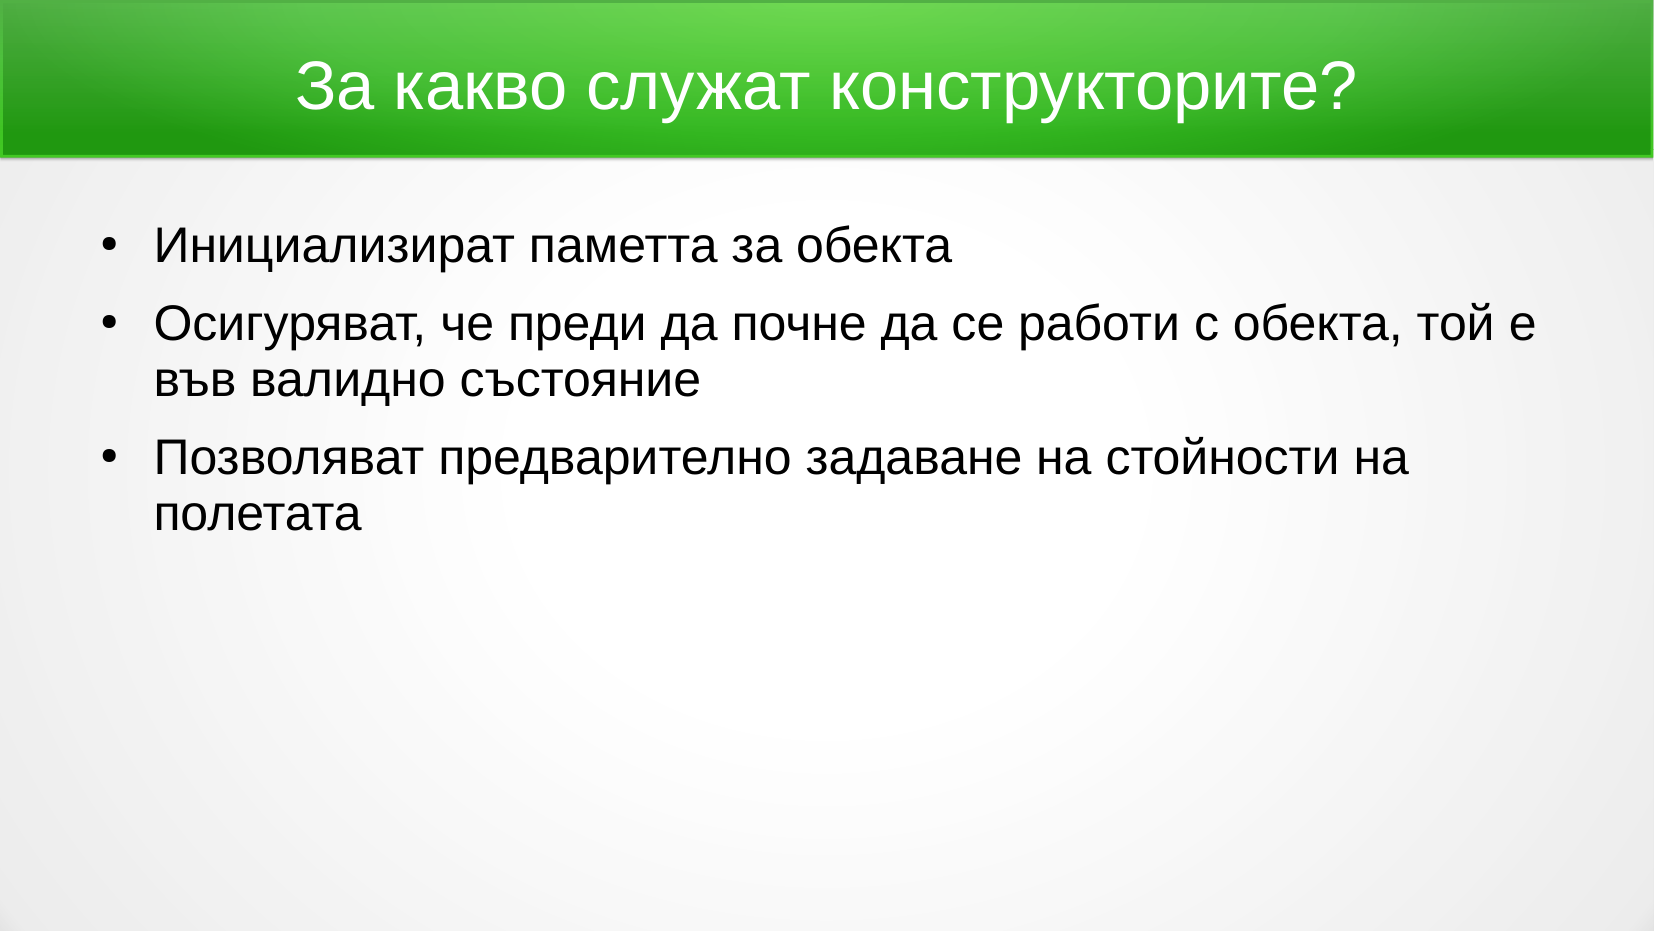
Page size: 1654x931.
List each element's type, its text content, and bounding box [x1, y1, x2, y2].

list Инициализират паметта за обекта Осигуряват, че преди да почне да се работи с обекта, той е във валидно състояние Позволяват предварително задаване на стойности на полетата [82, 217, 1538, 758]
title За какво служат конструкторите? [82, 37, 1571, 135]
